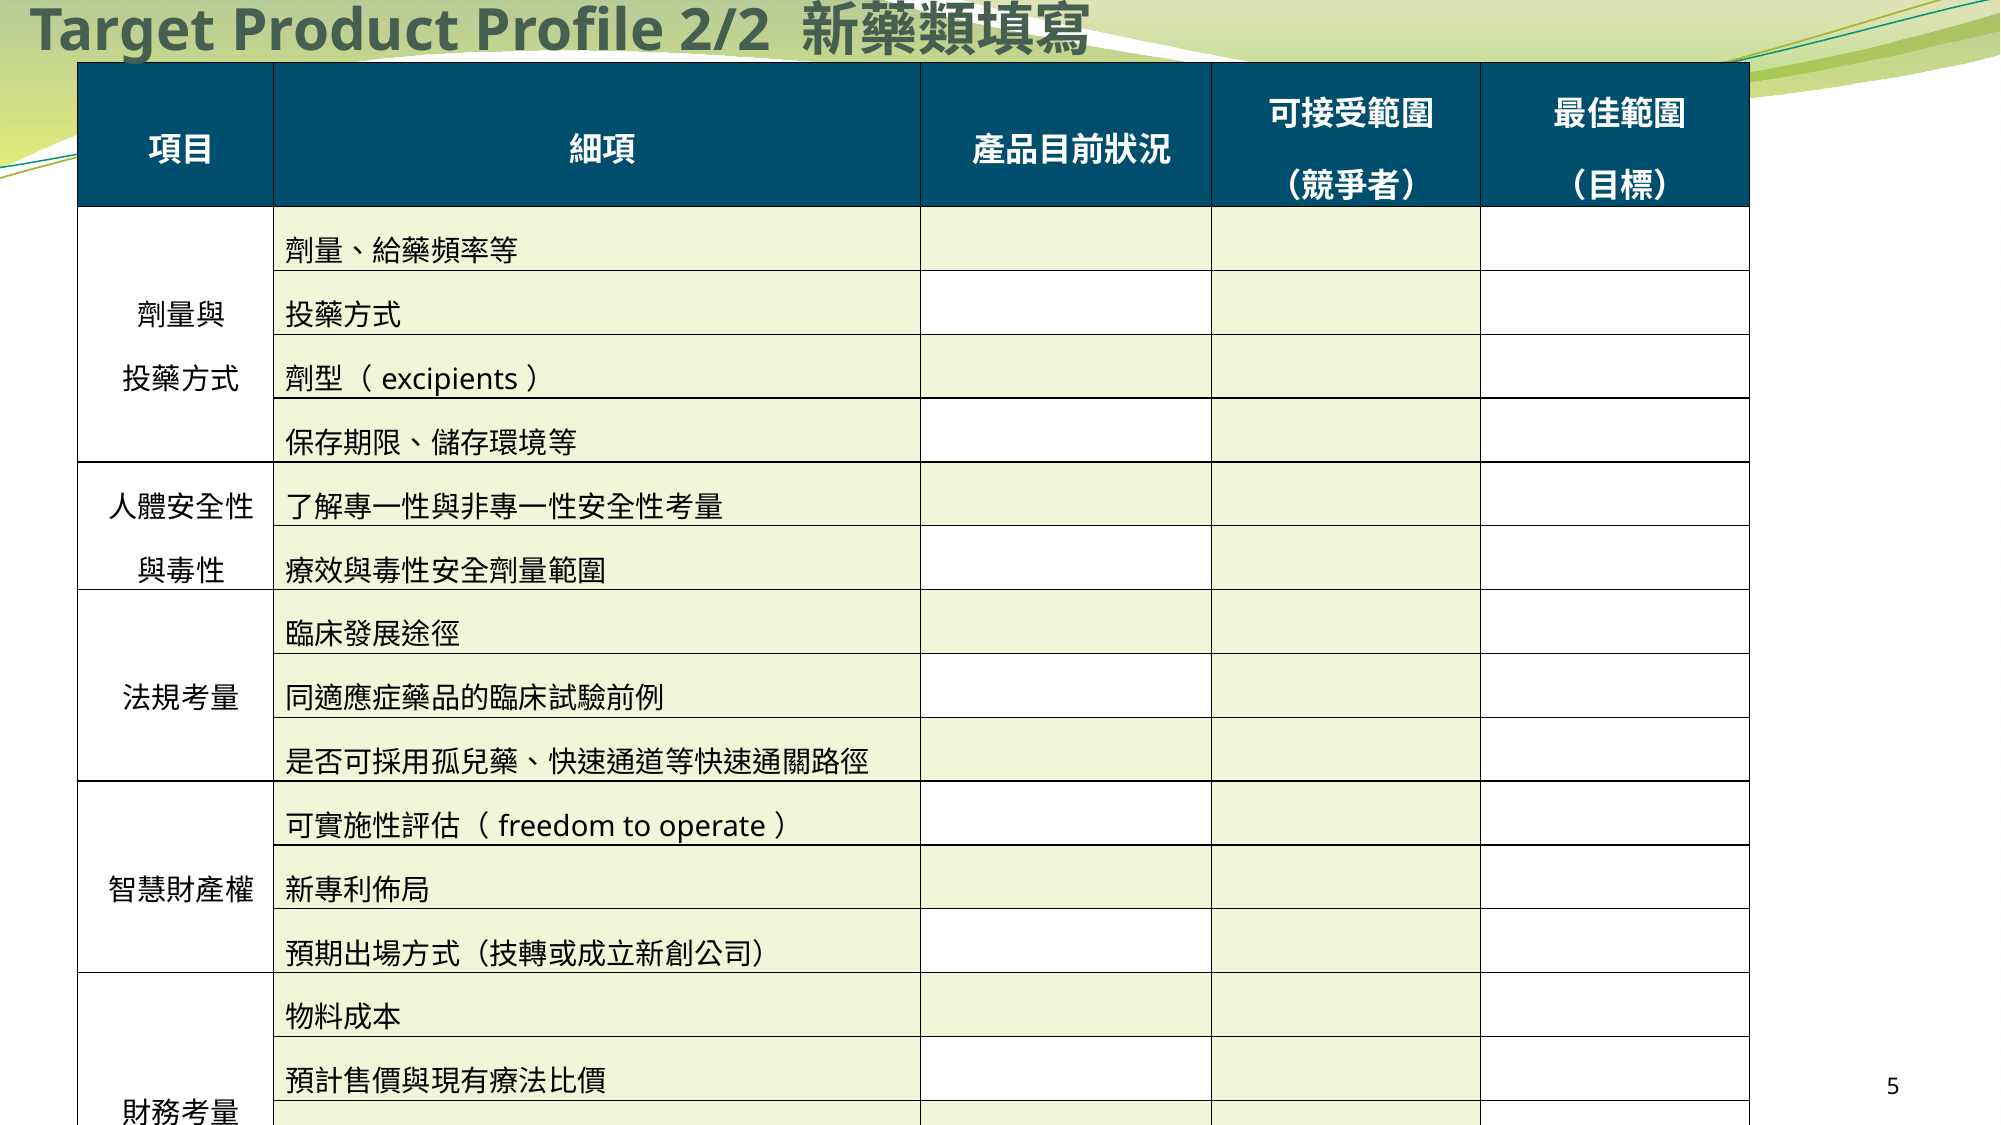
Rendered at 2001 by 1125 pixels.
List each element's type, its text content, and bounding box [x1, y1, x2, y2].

table_cell [921, 654, 1211, 717]
table_cell [1481, 846, 1749, 908]
table_cell [921, 718, 1211, 780]
table_cell [1212, 973, 1480, 1036]
table_cell [1212, 909, 1480, 972]
table_header 產品目前狀況 [921, 74, 1211, 206]
table_cell 人體安全性 與毒性 [78, 463, 273, 589]
table_cell 財務考量 [78, 973, 273, 1125]
table_cell [1212, 463, 1480, 525]
table_cell [1481, 399, 1749, 461]
table_cell [921, 463, 1211, 525]
table_cell 同適應症藥品的臨床試驗前例 [274, 654, 920, 717]
table_cell [1212, 718, 1480, 780]
table_cell 是否可採用孤兒藥、快速通道等快速通關路徑 [274, 718, 920, 780]
table_cell [921, 782, 1211, 844]
table_cell [921, 909, 1211, 972]
table_cell 劑型（excipients） [274, 335, 920, 397]
table_cell [1481, 1101, 1749, 1125]
table_cell [1212, 846, 1480, 908]
table_cell [1481, 335, 1749, 397]
table_cell [921, 1037, 1211, 1100]
table_cell [921, 1101, 1211, 1125]
table_cell [1212, 1037, 1480, 1100]
table_cell [1481, 654, 1749, 717]
slide_number <編號> [1750, 1042, 1900, 1103]
table_cell 臨床發展途徑 [274, 590, 920, 653]
table_header 最佳範圍 （目標） [1481, 74, 1749, 206]
table_cell 可實施性評估（freedom to operate） [274, 782, 920, 844]
table_cell 療效與毒性安全劑量範圍 [274, 526, 920, 589]
table_cell [921, 335, 1211, 397]
table_cell [1481, 973, 1749, 1036]
table_cell 預期出場方式（技轉或成立新創公司） [274, 909, 920, 972]
table_cell [1481, 526, 1749, 589]
table_cell [921, 271, 1211, 334]
table_cell 物料成本 [274, 973, 920, 1036]
table_cell [1212, 590, 1480, 653]
table_cell [921, 846, 1211, 908]
table_cell 投藥方式 [274, 271, 920, 334]
table_cell [1212, 335, 1480, 397]
table_cell [921, 526, 1211, 589]
table_cell [1481, 463, 1749, 525]
table_cell [1481, 782, 1749, 844]
table_cell [1212, 271, 1480, 334]
table_cell [1212, 399, 1480, 461]
table_cell 研發成本 [274, 1101, 920, 1125]
table_cell [1212, 782, 1480, 844]
table_cell [921, 590, 1211, 653]
table_cell [1481, 1037, 1749, 1100]
table_header 細項 [274, 74, 920, 206]
table_cell [921, 973, 1211, 1036]
table_cell [921, 399, 1211, 461]
table_cell 法規考量 [78, 590, 273, 780]
table_cell 保存期限、儲存環境等 [274, 399, 920, 461]
table_cell [1481, 207, 1749, 270]
table_cell [1481, 718, 1749, 780]
title Target Product Profile 2/2 新藥類填寫 [29, 0, 1830, 74]
table_cell [1481, 590, 1749, 653]
table_cell 財務考量 [165, 1117, 176, 1125]
table_cell [1212, 654, 1480, 717]
table_cell [1212, 526, 1480, 589]
table_cell 劑量與 投藥方式 [78, 207, 273, 461]
table_cell 了解專一性與非專一性安全性考量 [274, 463, 920, 525]
table_cell [1481, 909, 1749, 972]
table_cell 新專利佈局 [274, 846, 920, 908]
table_cell 智慧財產權 [78, 782, 273, 972]
table_cell [1481, 271, 1749, 334]
table_cell [921, 207, 1211, 270]
table_cell 劑量、給藥頻率等 [274, 207, 920, 270]
table_cell 預計售價與現有療法比價 [274, 1037, 920, 1100]
table_header 項目 [78, 74, 273, 206]
table_cell [1212, 207, 1480, 270]
table_cell [1212, 1101, 1480, 1125]
table_header 可接受範圍 （競爭者） [1212, 74, 1480, 206]
